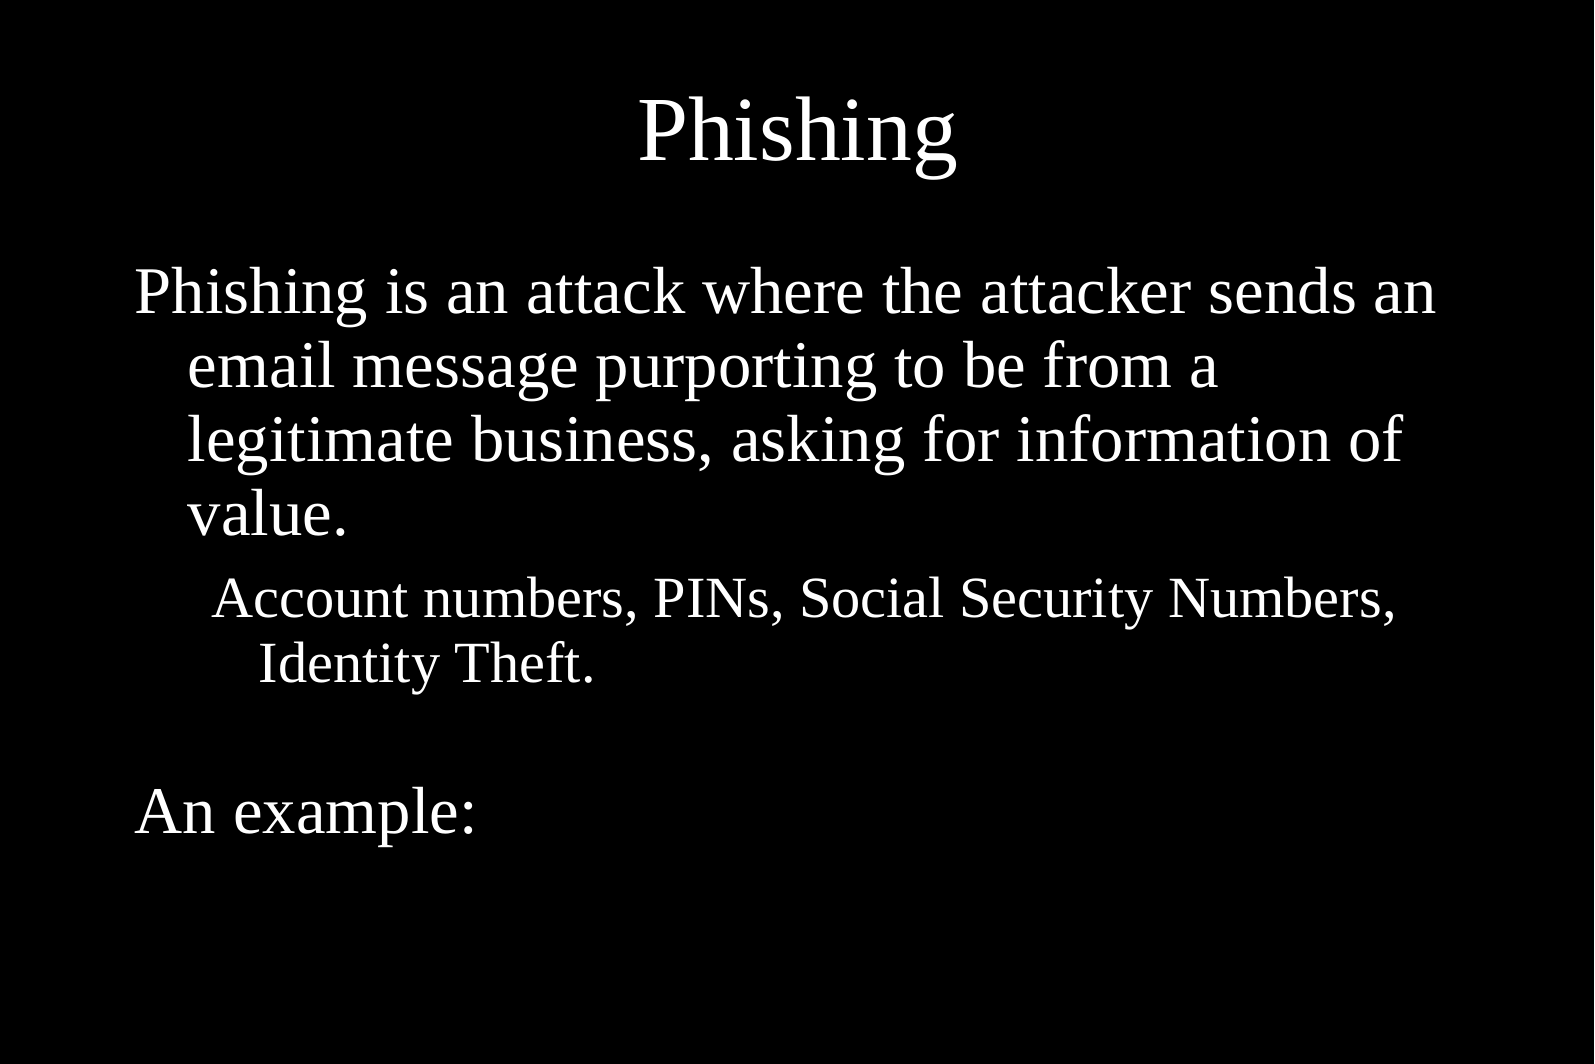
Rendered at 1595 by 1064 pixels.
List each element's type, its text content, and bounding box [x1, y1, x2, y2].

list Phishing is an attack where the attacker sends an email message purporting to be from a legitimate business, asking for information of value. Account numbers, PINs, Social Security Numbers, Identity Theft. An example: [117, 254, 1479, 1064]
title Phishing [117, 40, 1479, 219]
